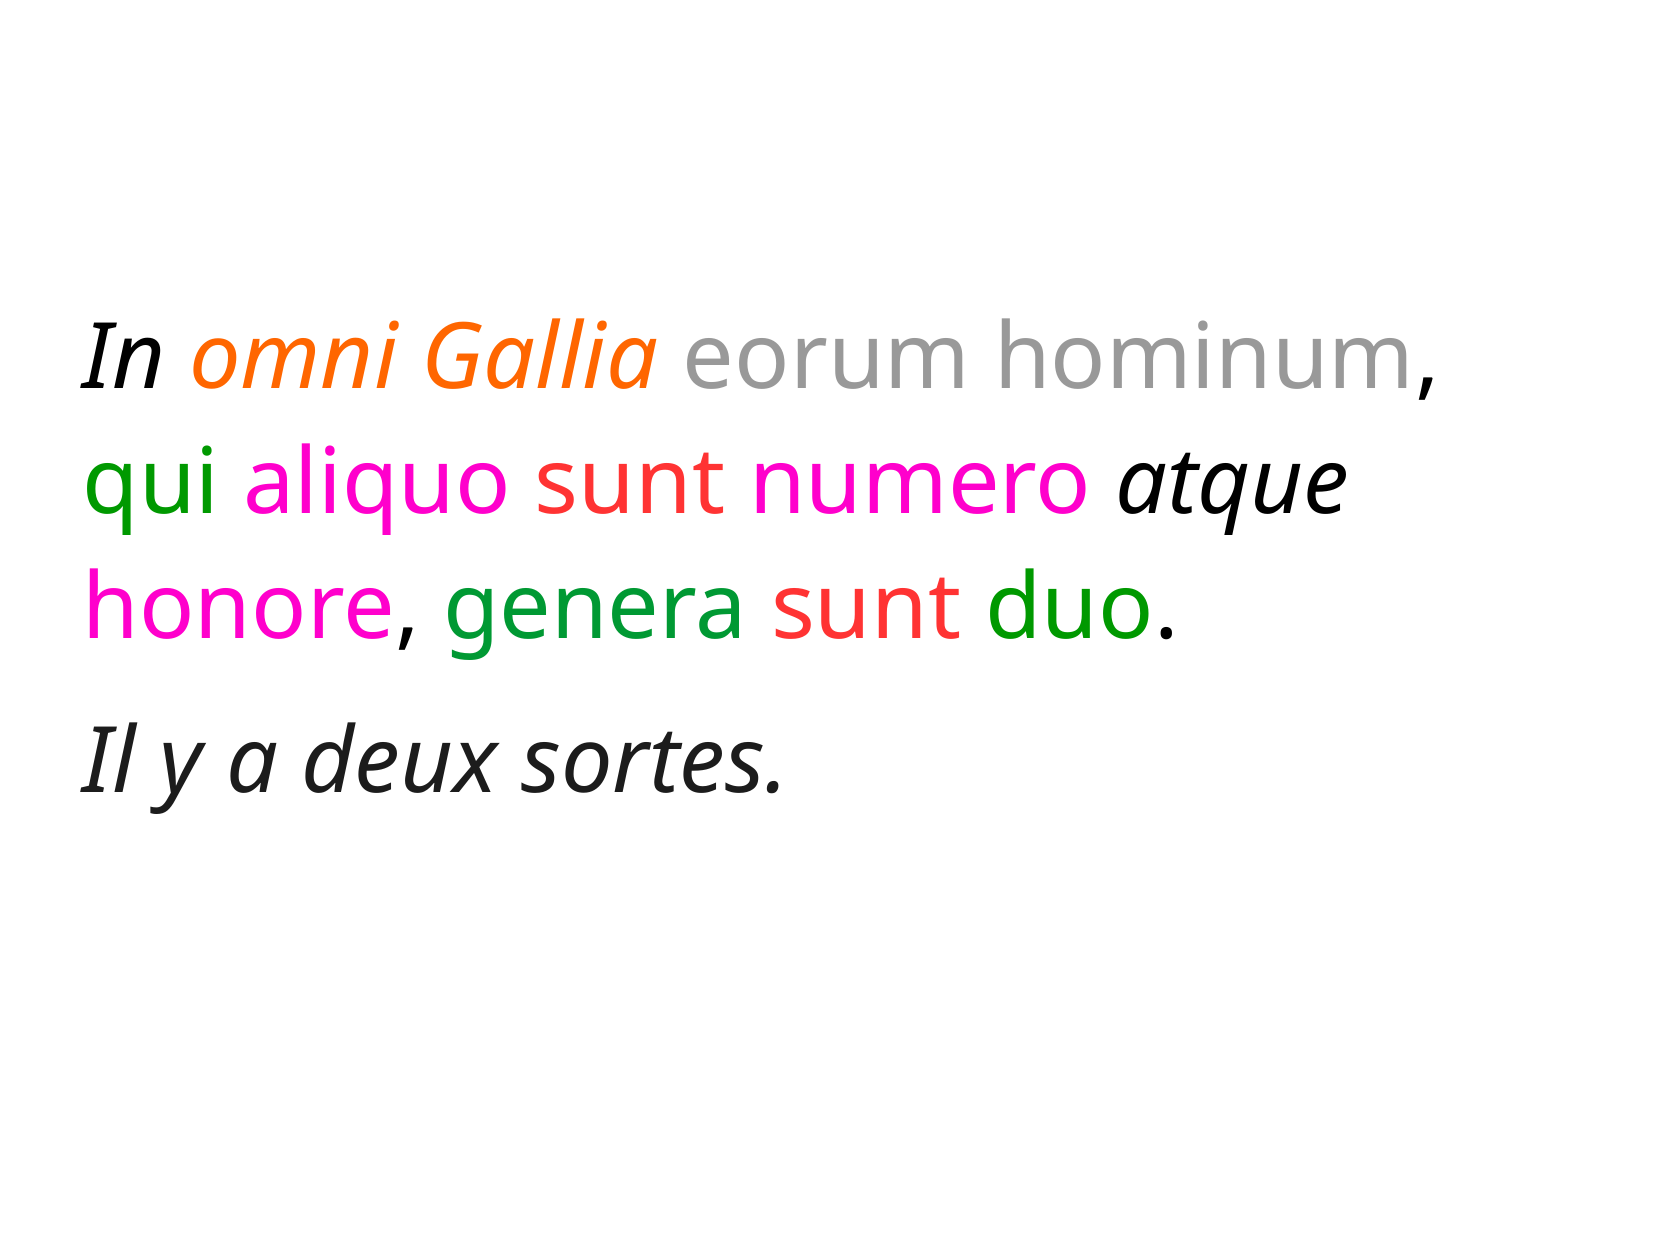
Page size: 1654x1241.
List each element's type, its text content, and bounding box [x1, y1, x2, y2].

list In omni Gallia eorum hominum, qui aliquo sunt numero atque honore, genera sunt duo. Il y a deux sortes. [82, 290, 1571, 1109]
